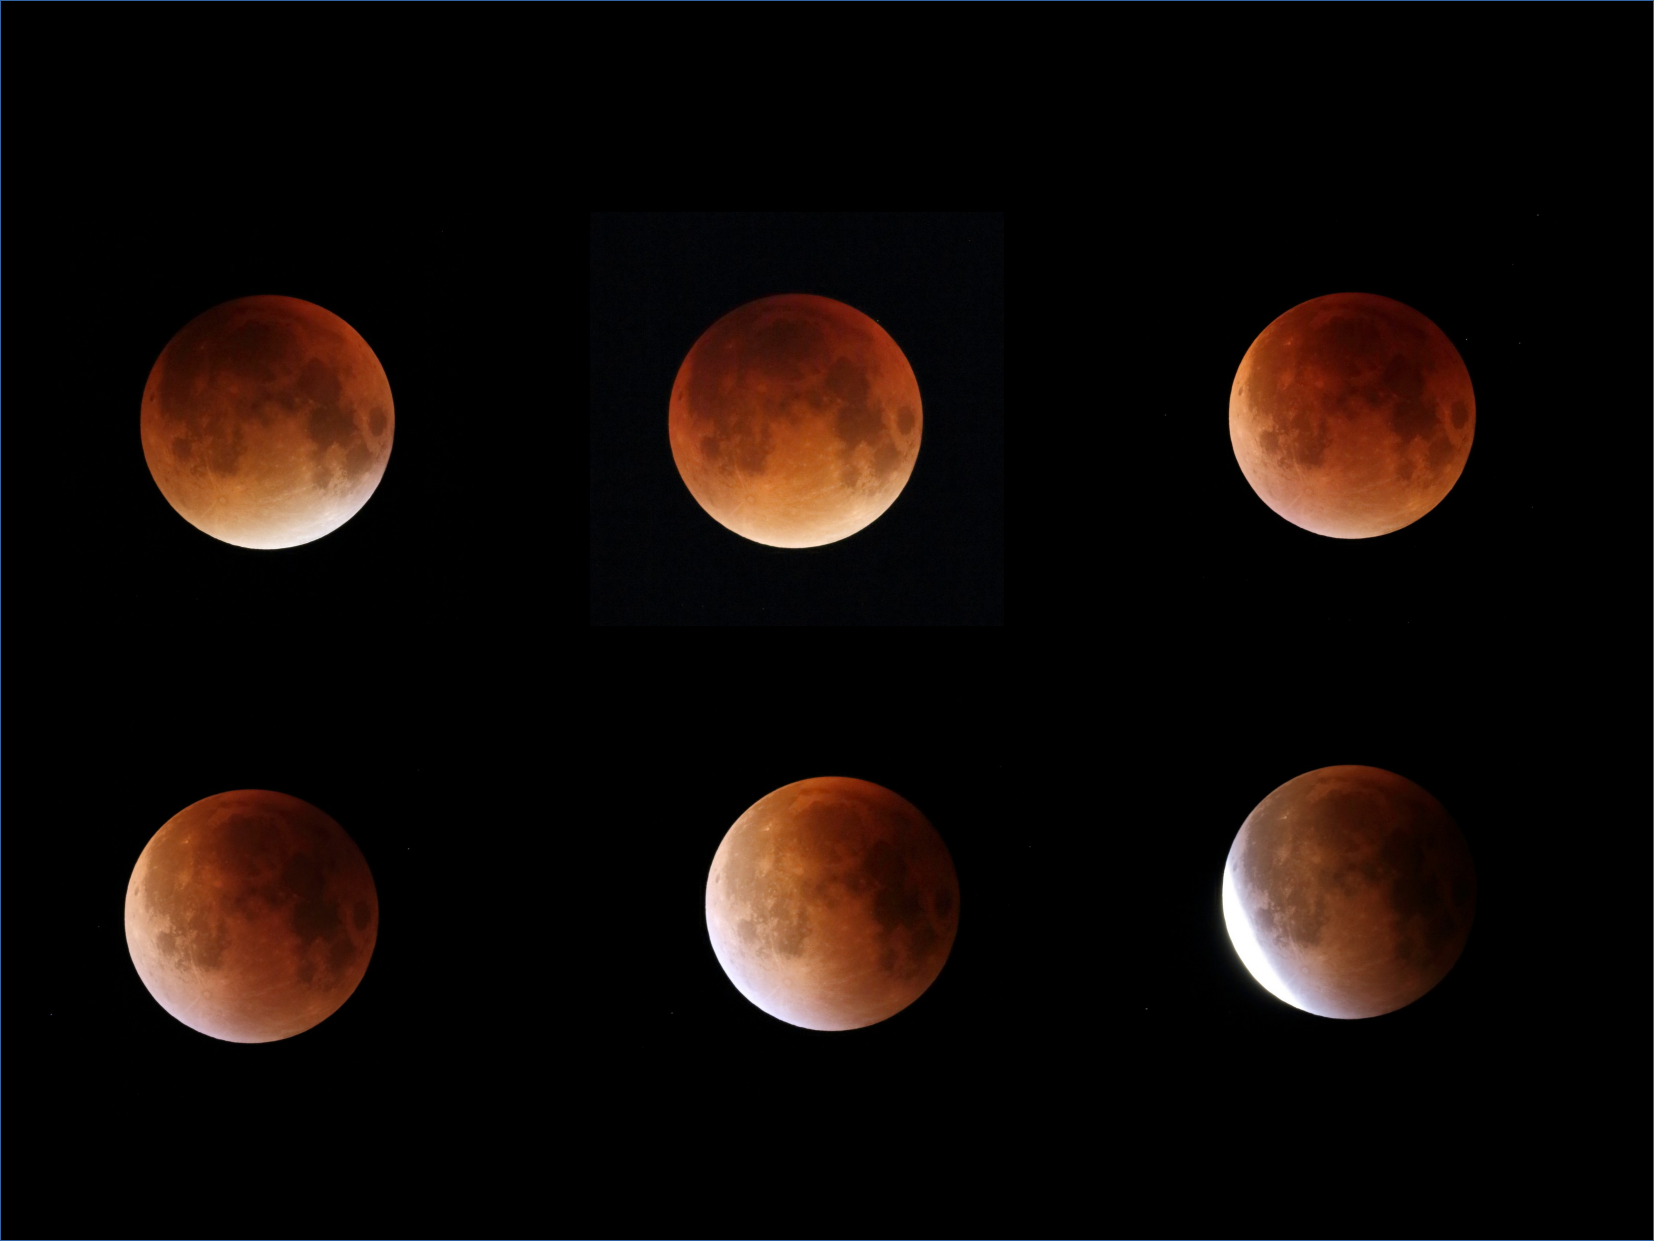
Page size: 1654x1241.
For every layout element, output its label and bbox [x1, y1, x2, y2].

picture [59, 212, 473, 626]
picture [1145, 212, 1560, 626]
text_box [0, 0, 1654, 1241]
picture [590, 212, 1004, 626]
picture [1145, 684, 1560, 1099]
picture [47, 708, 461, 1123]
picture [625, 696, 1040, 1111]
